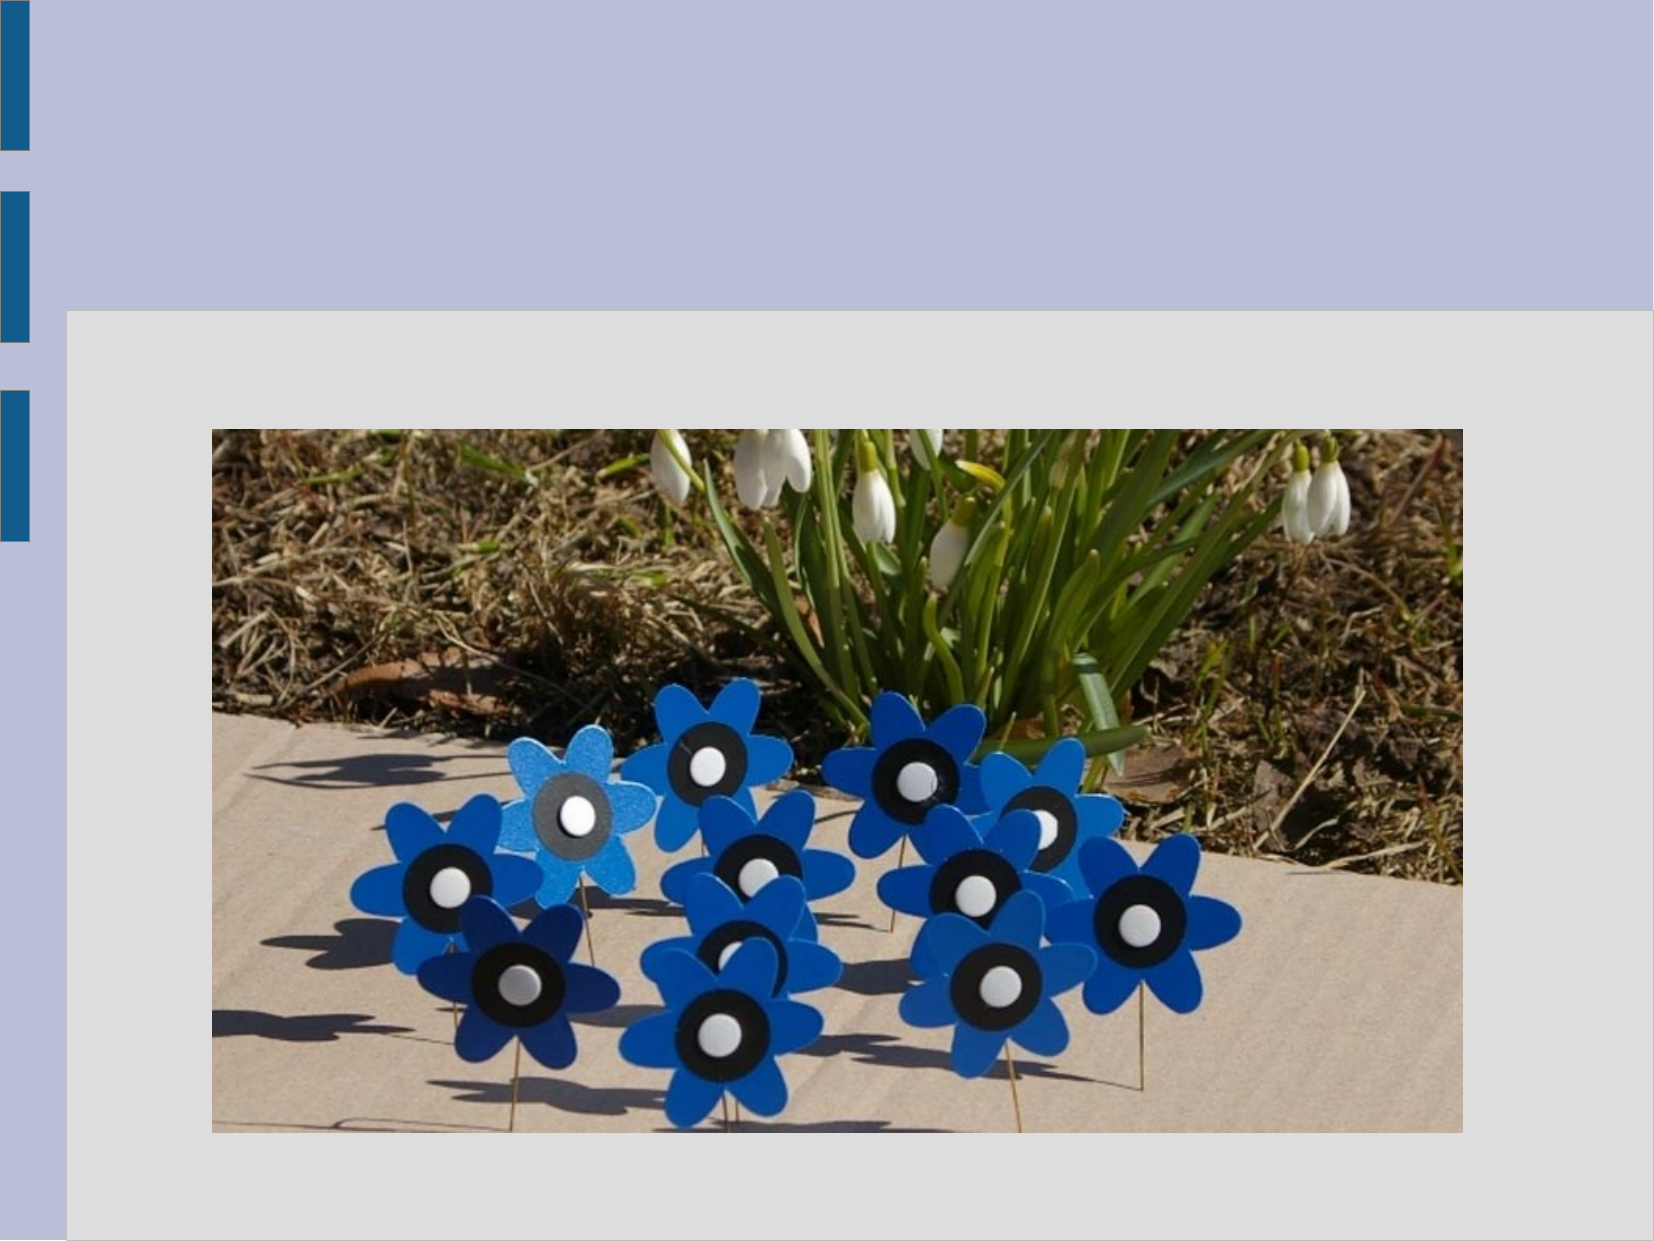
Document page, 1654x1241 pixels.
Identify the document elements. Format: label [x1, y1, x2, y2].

picture [212, 429, 1463, 1133]
